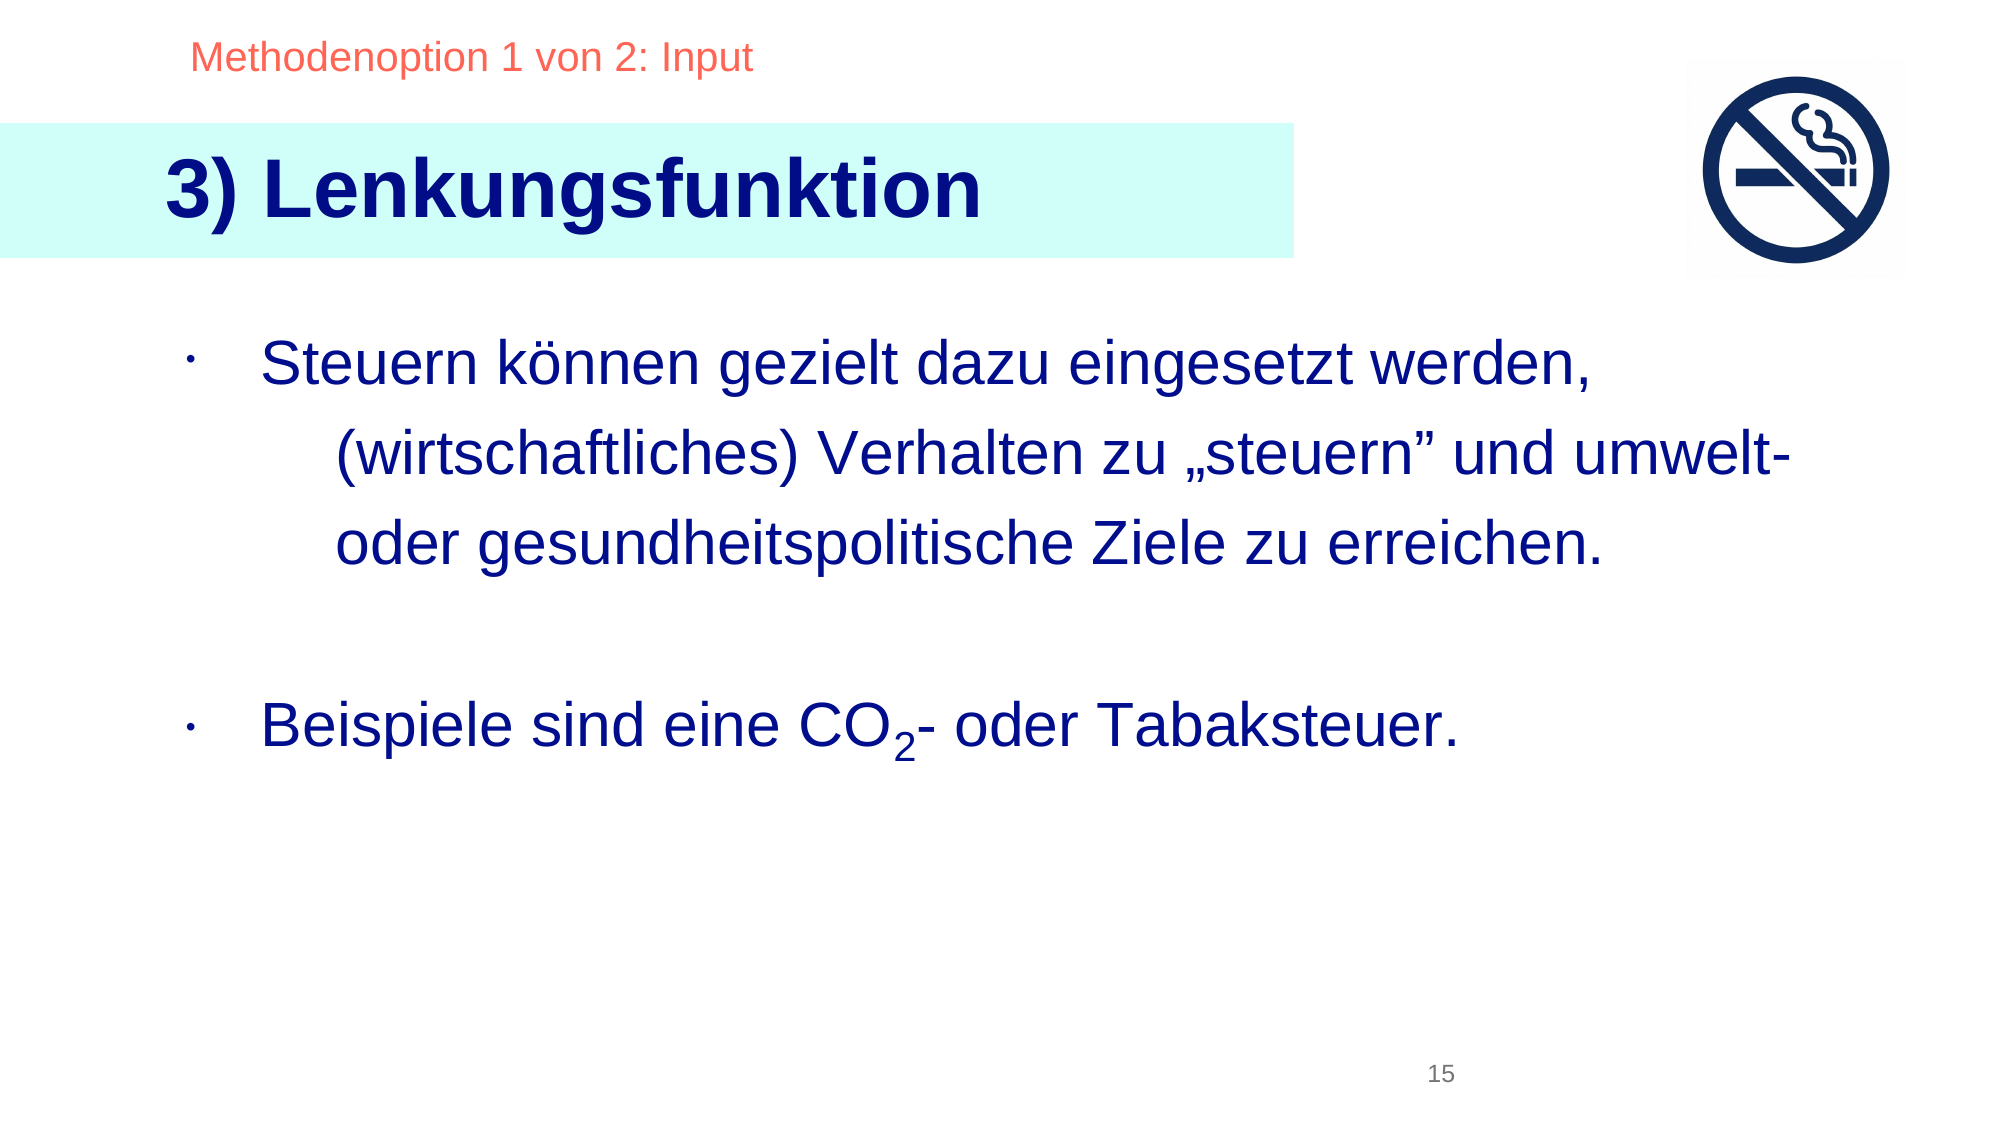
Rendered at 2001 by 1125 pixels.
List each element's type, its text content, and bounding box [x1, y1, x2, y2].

list Methodenoption 1 von 2: Input [137, 27, 1274, 107]
list Steuern können gezielt dazu eingesetzt werden, (wirtschaftliches) Verhalten zu „steuern” und umwelt- oder gesundheitspolitische Ziele zu erreichen. Beispiele sind eine CO2- oder Tabaksteuer. [137, 299, 1858, 1065]
picture [1686, 59, 1906, 278]
list 3) Lenkungsfunktion [150, 126, 1293, 255]
